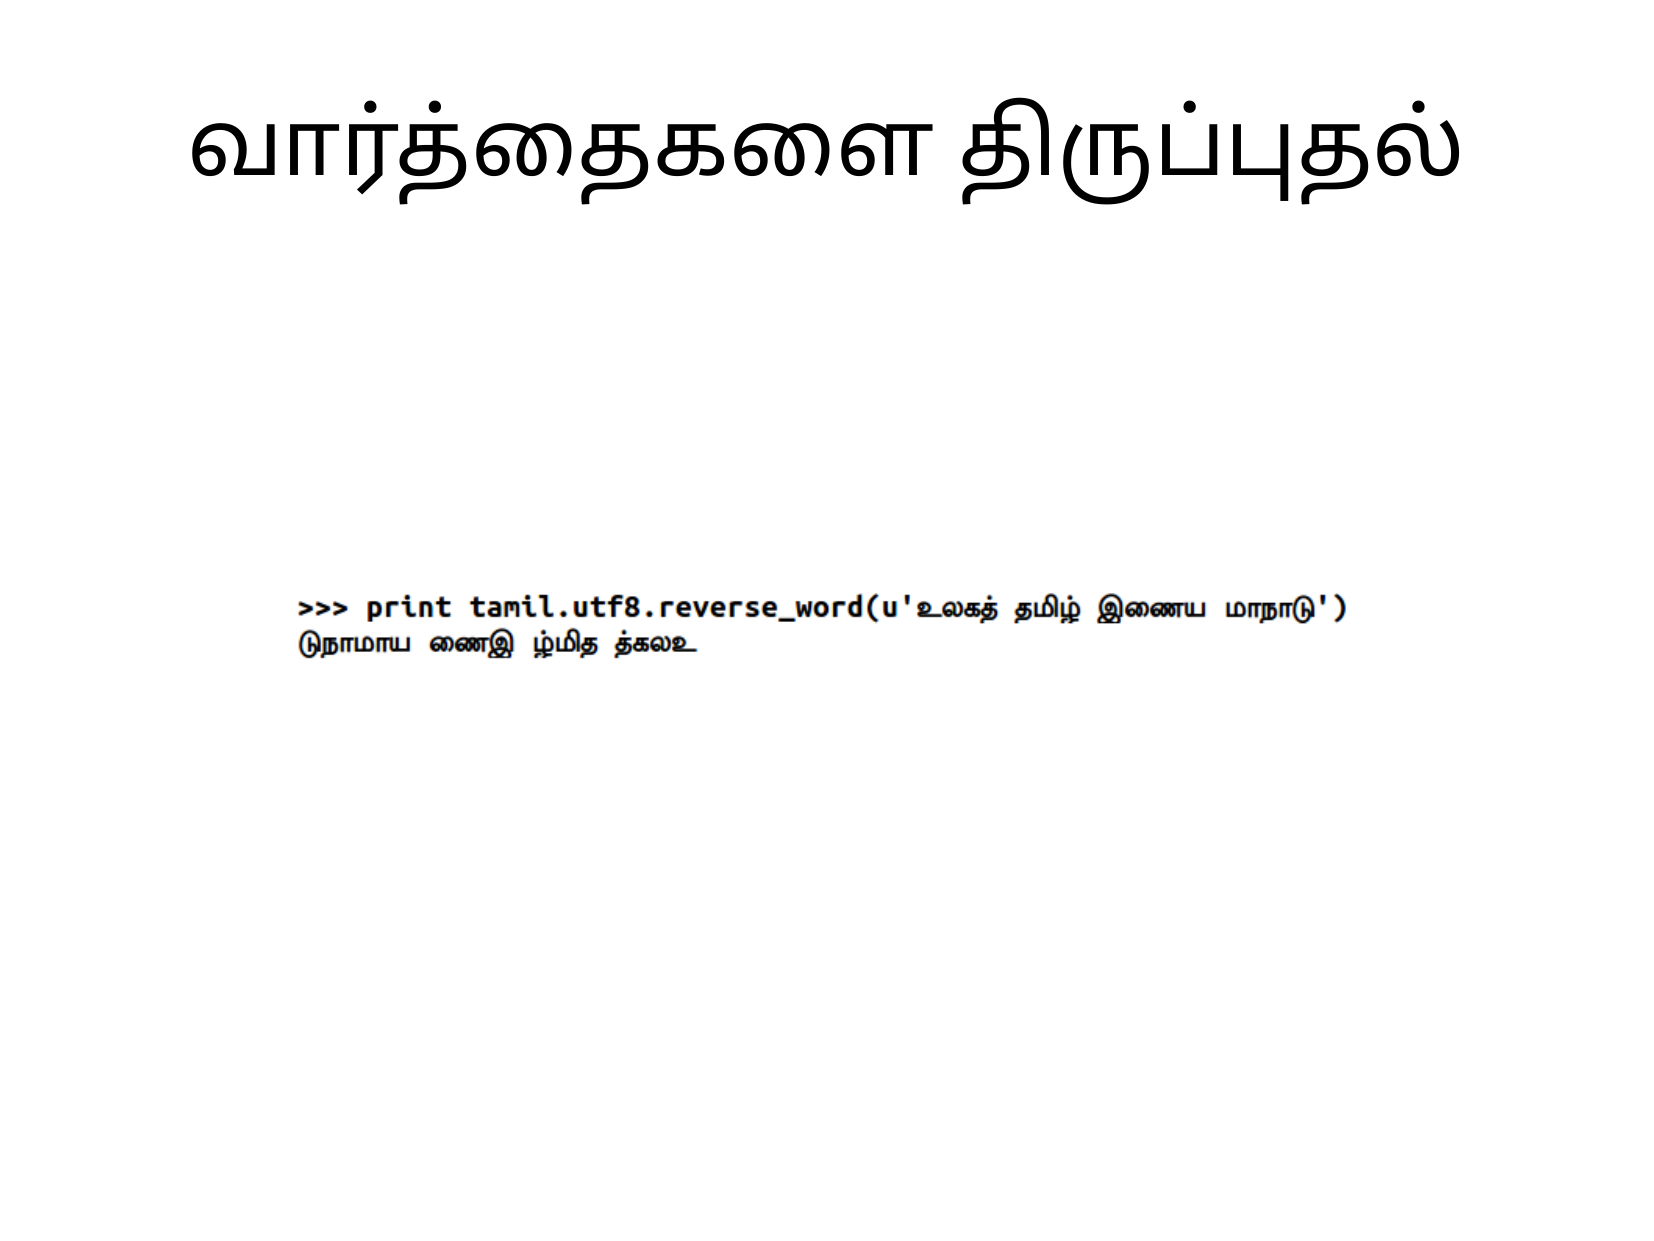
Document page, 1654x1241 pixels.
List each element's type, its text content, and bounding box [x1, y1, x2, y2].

title வார்த்தைகளை திருப்புதல் [82, 49, 1571, 257]
picture [296, 592, 1374, 663]
